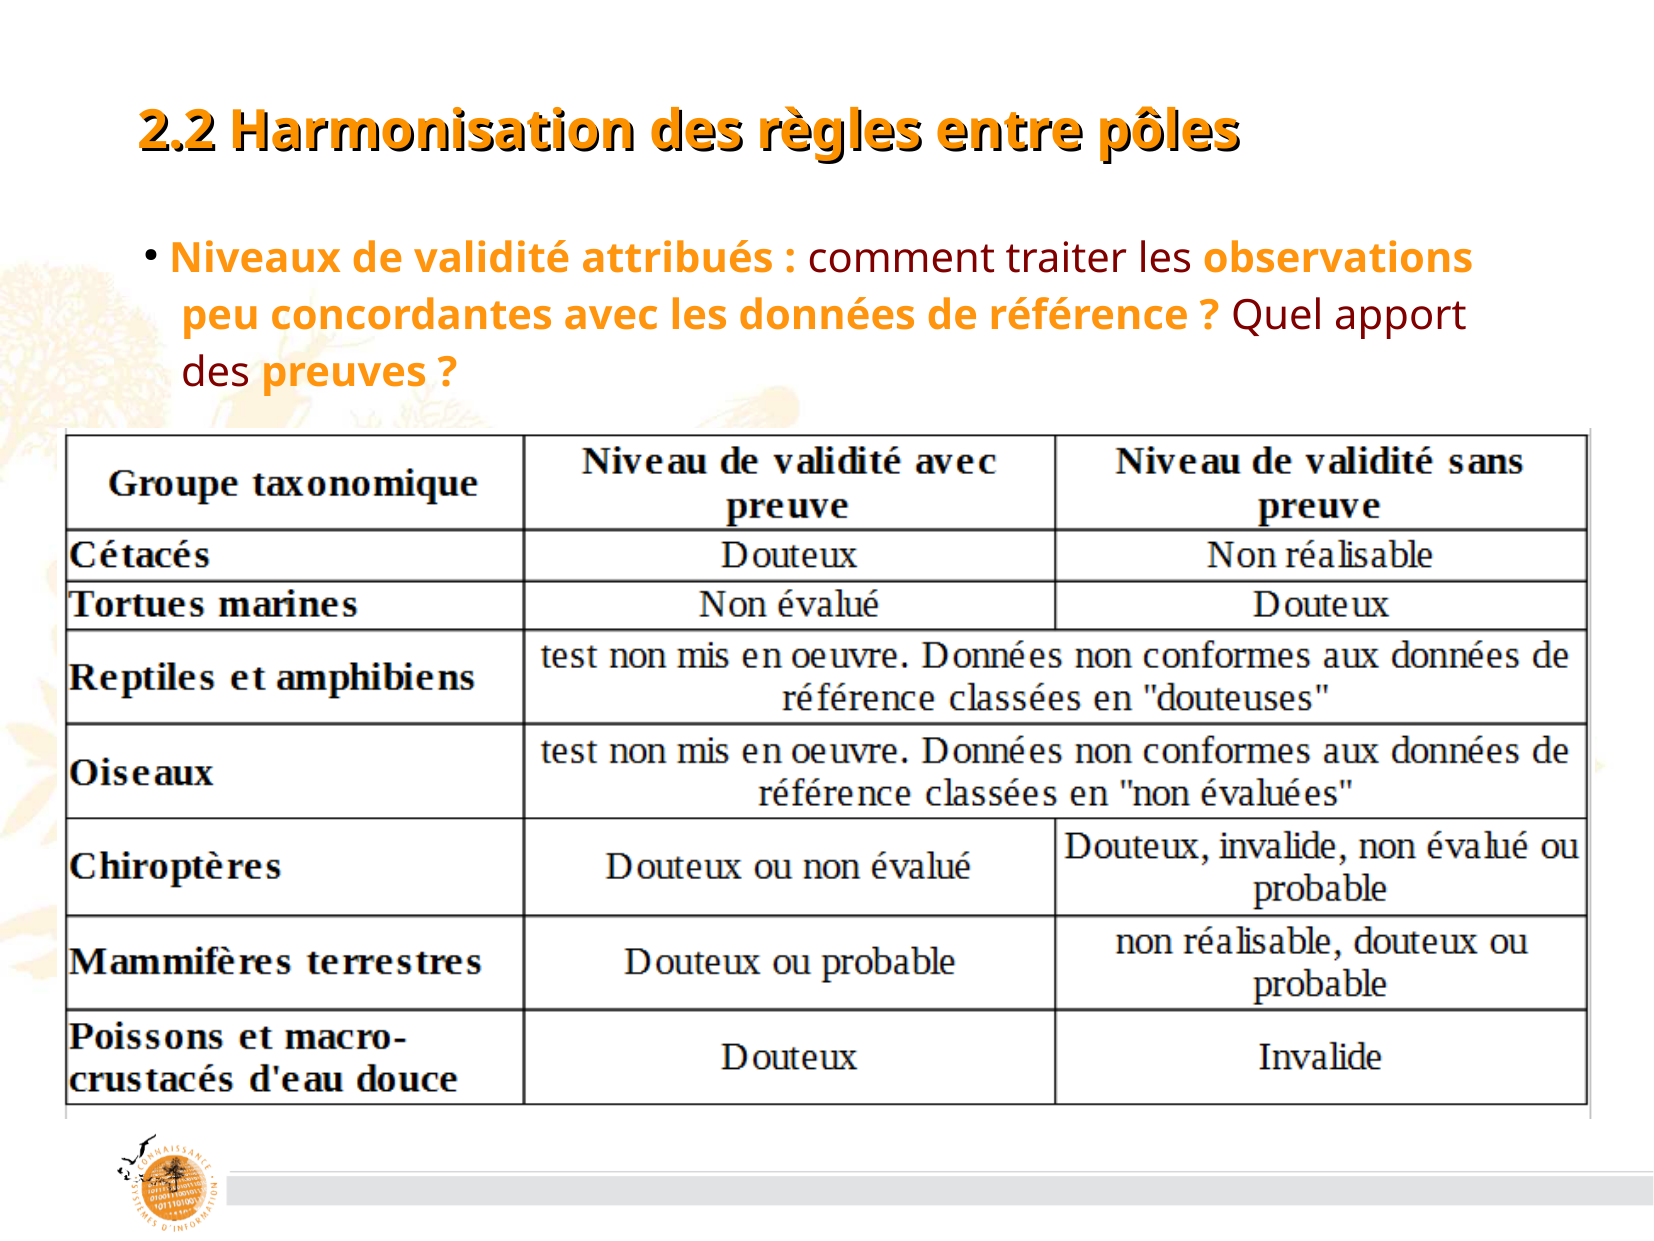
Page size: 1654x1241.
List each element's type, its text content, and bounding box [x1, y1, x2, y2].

text_box Niveaux de validité attribués : comment traiter les observations peu concordantes avec les données de référence ? Quel apport des preuves ? [106, 212, 1536, 414]
title 2.2 Harmonisation des règles entre pôles [118, 49, 1607, 207]
picture [0, 0, 1654, 1241]
